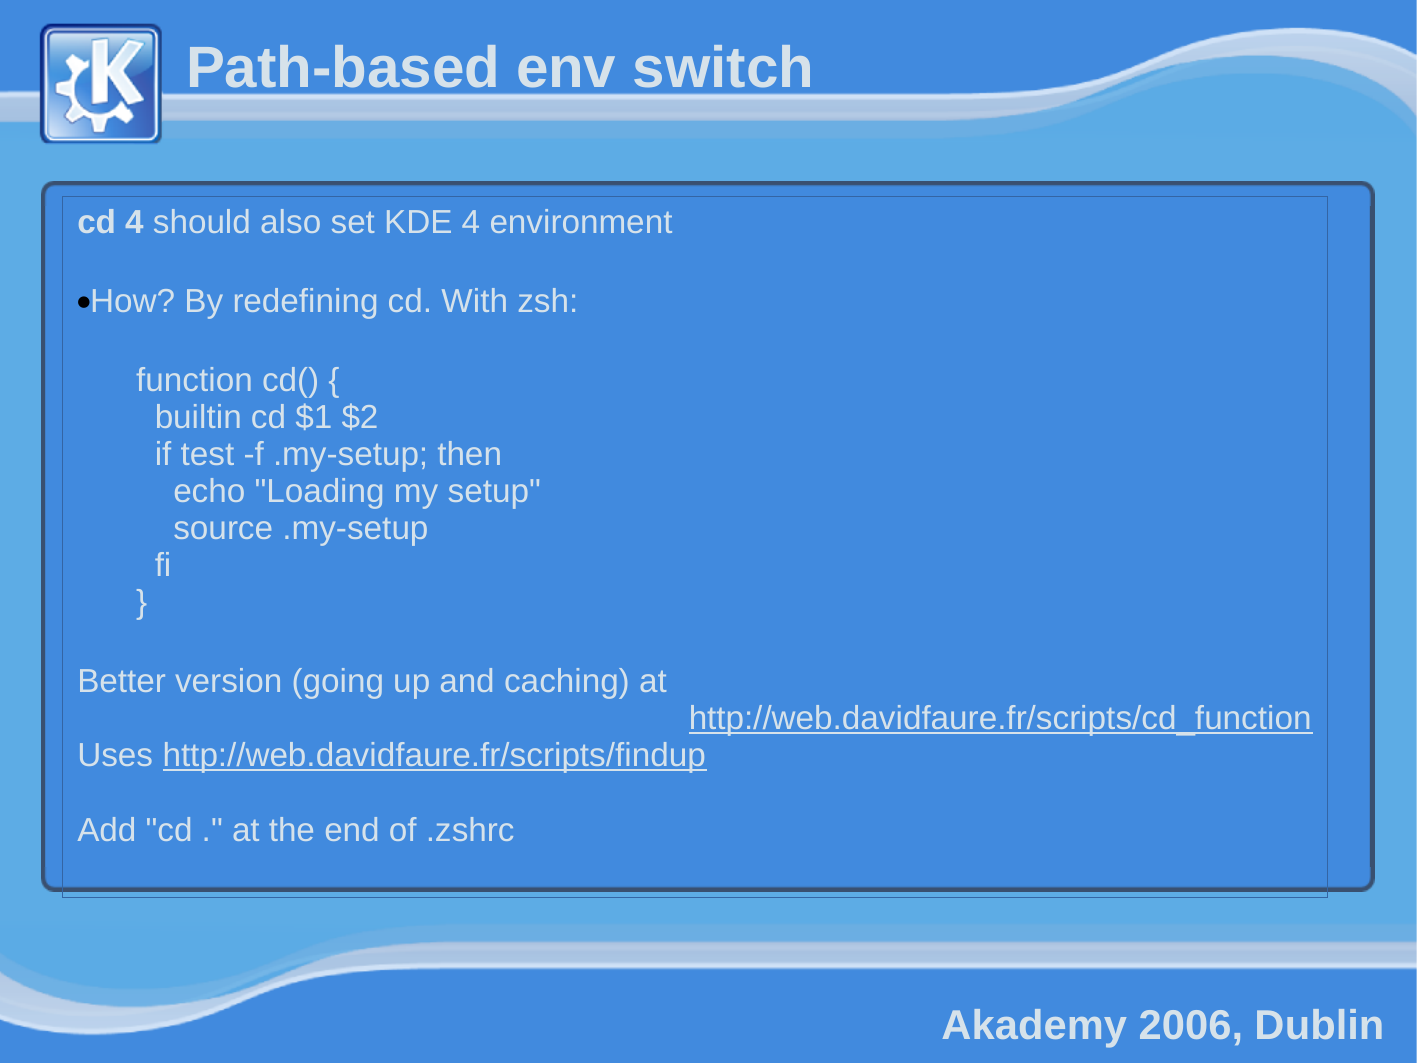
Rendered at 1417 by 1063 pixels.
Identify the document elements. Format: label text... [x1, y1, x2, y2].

text_box cd 4 should also set KDE 4 environment How? By redefining cd. With zsh: function cd() { builtin cd $1 $2 if test -f .my-setup; then echo "Loading my setup" source .my-setup fi } Better version (going up and caching) at http://web.davidfaure.fr/scripts/cd_function Uses http://web.davidfaure.fr/scripts/findup Add "cd ." at the end of .zshrc [62, 196, 1328, 898]
picture [0, 0, 1417, 1063]
text_box Path-based env switch [171, 27, 1318, 168]
